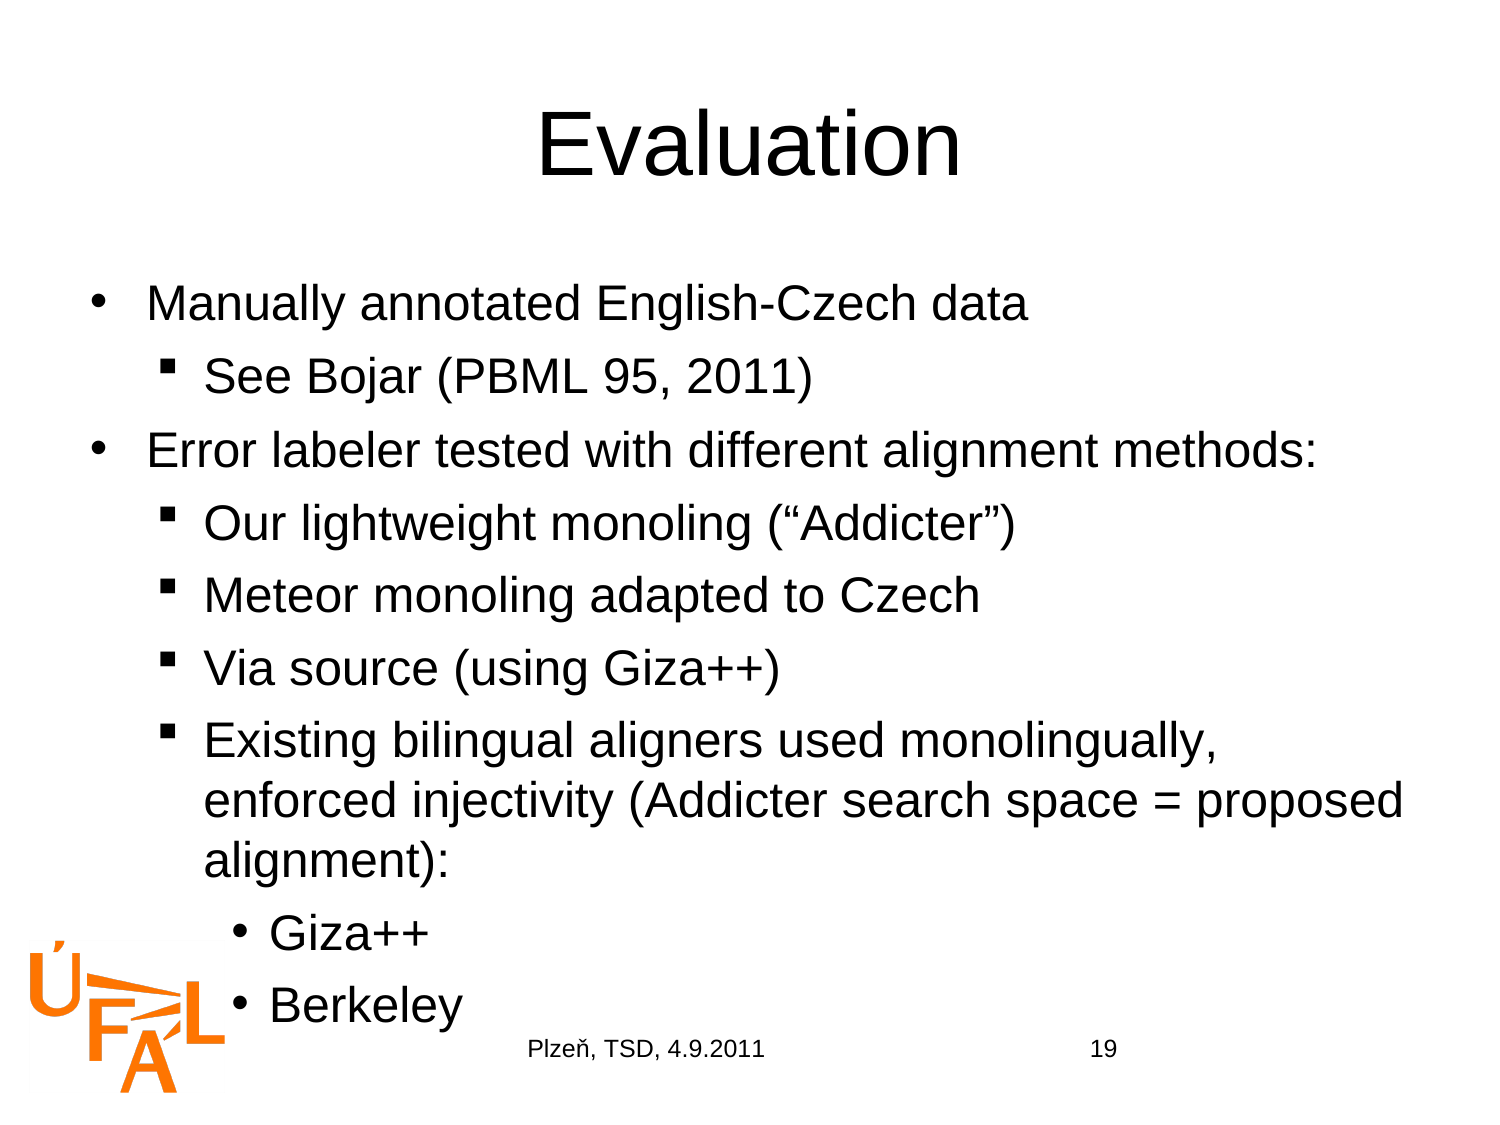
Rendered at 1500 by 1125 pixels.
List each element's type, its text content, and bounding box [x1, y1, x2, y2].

list Manually annotated English-Czech data See Bojar (PBML 95, 2011) Error labeler tested with different alignment methods: Our lightweight monoling (“Addicter”) Meteor monoling adapted to Czech Via source (using Giza++) Existing bilingual aligners used monolingually, enforced injectivity (Addicter search space = proposed alignment): Giza++ Berkeley [75, 262, 1426, 1041]
title Evaluation [75, 14, 1426, 262]
picture [29, 940, 225, 1093]
